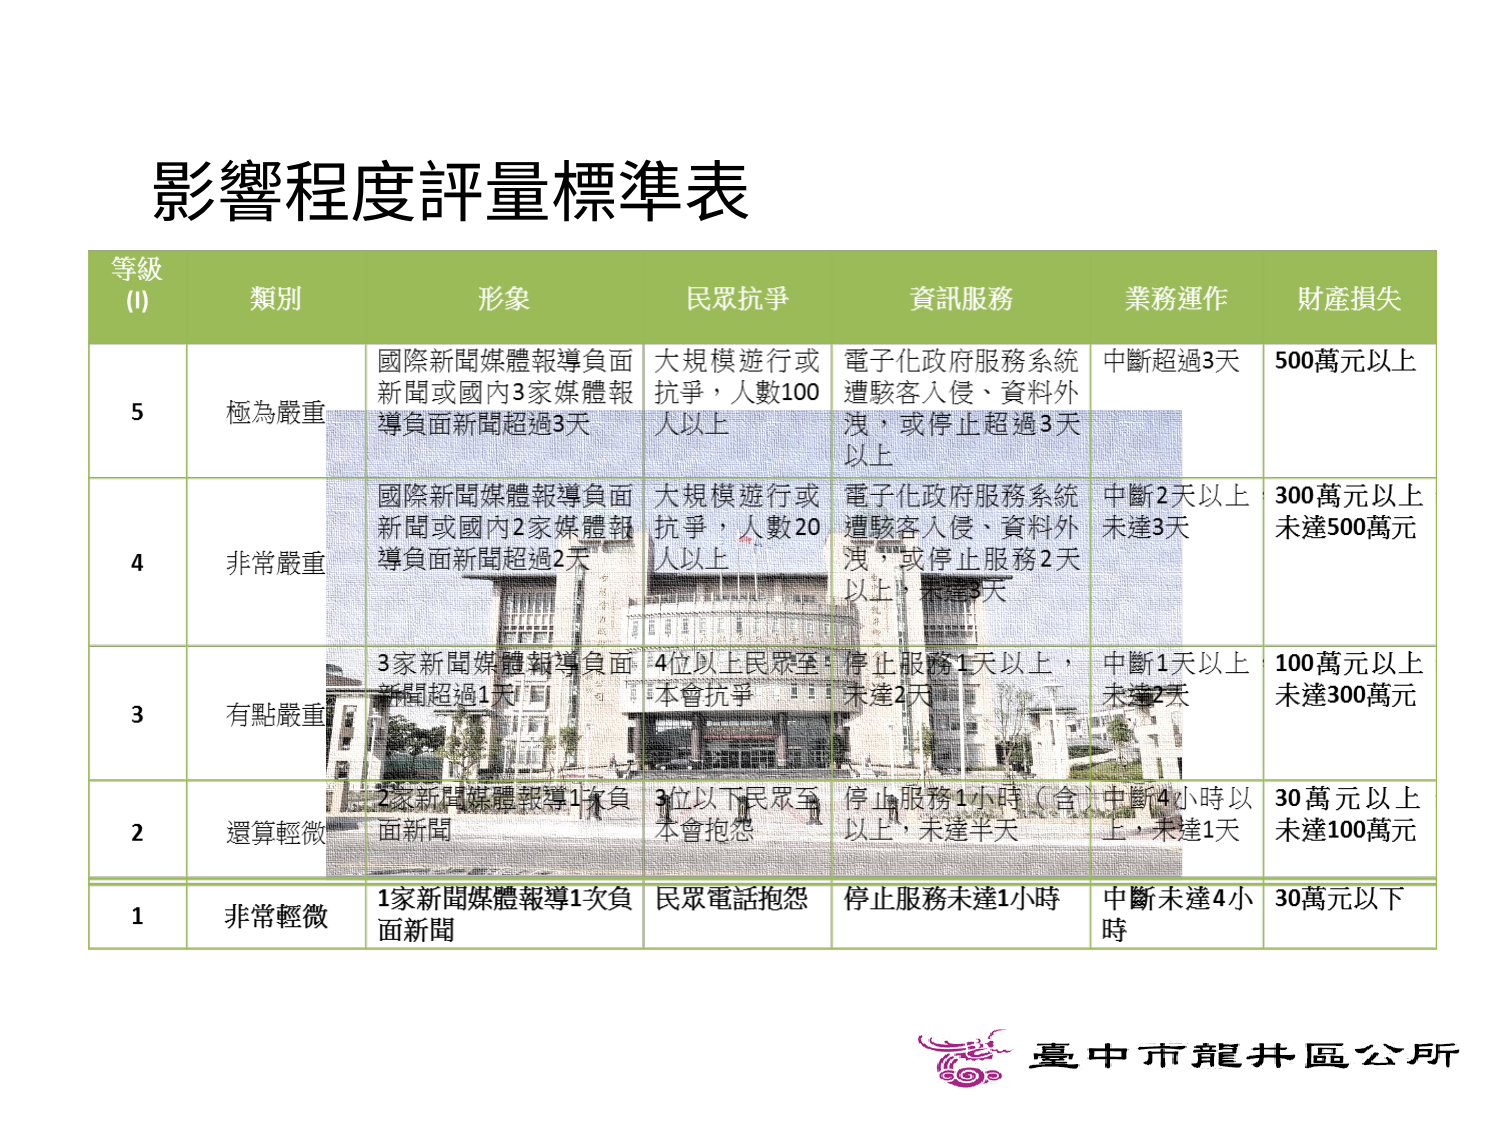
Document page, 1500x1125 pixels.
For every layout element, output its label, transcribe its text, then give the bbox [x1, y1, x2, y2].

picture [88, 243, 1437, 961]
title 影響程度評量標準表 [135, 125, 941, 243]
